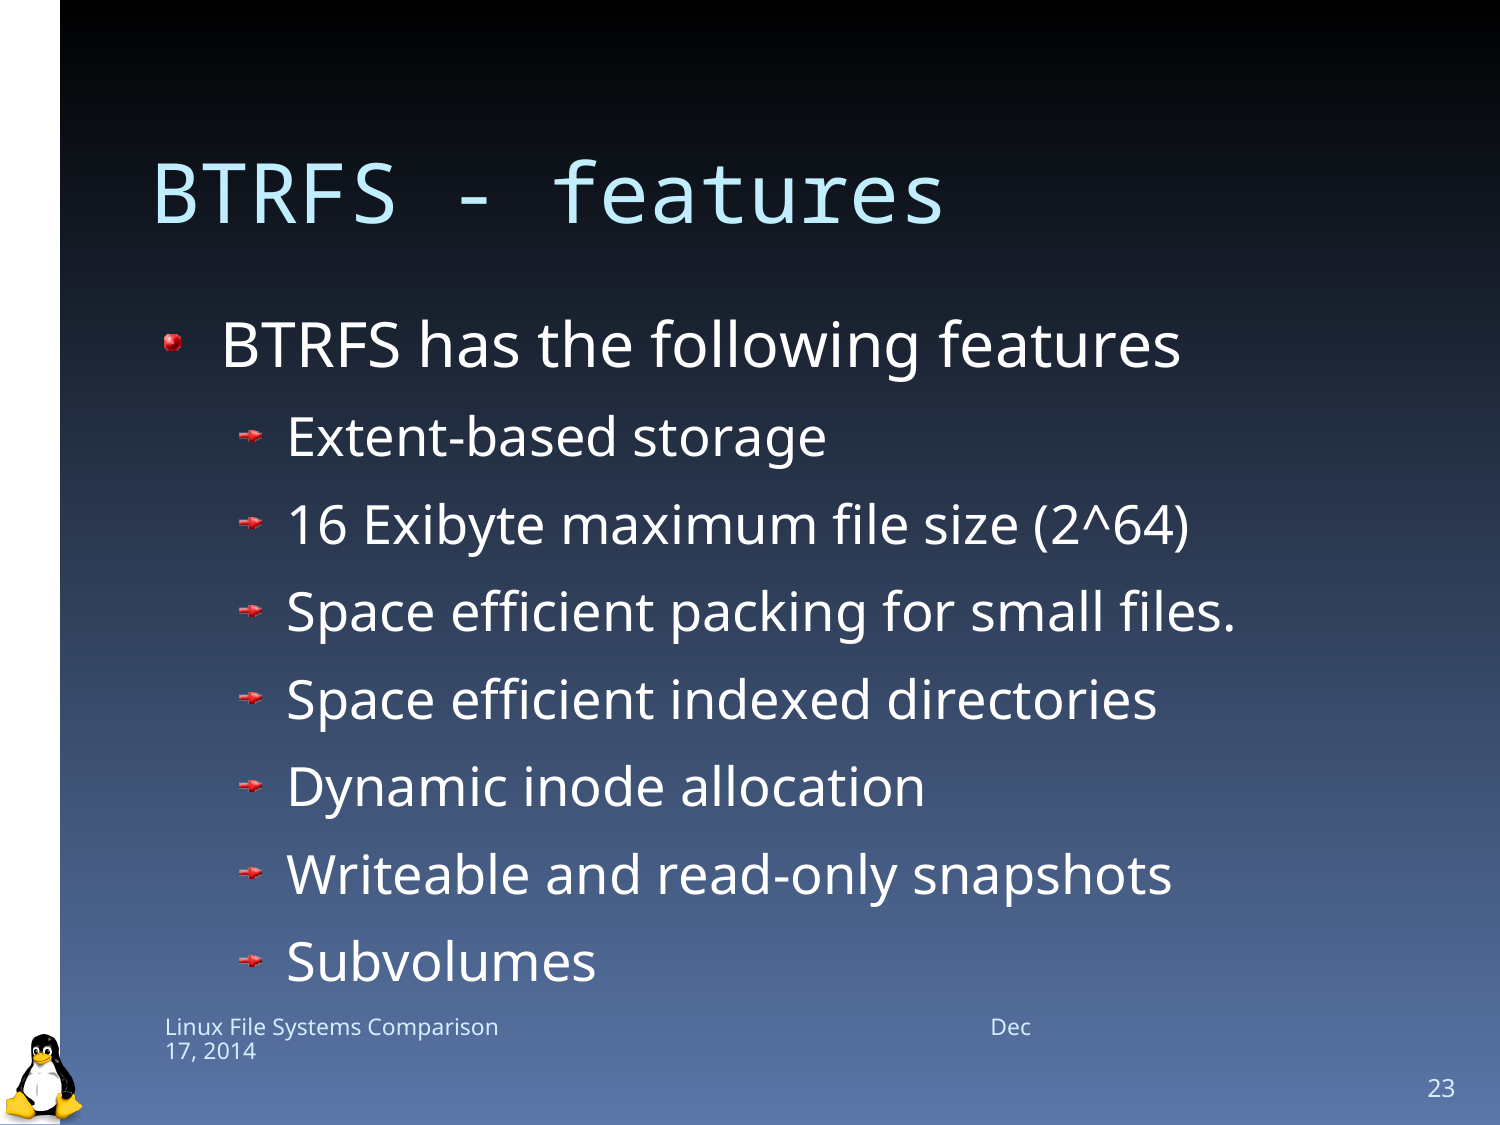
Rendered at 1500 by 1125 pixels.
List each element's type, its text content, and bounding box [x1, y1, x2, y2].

picture [0, 1034, 82, 1125]
picture [239, 961, 262, 967]
list BTRFS has the following features Extent-based storage 16 Exibyte maximum file size (2^64) Space efficient packing for small files. Space efficient indexed directories Dynamic inode allocation Writeable and read-only snapshots Subvolumes [149, 292, 1425, 961]
title BTRFS - features [149, 84, 1425, 292]
